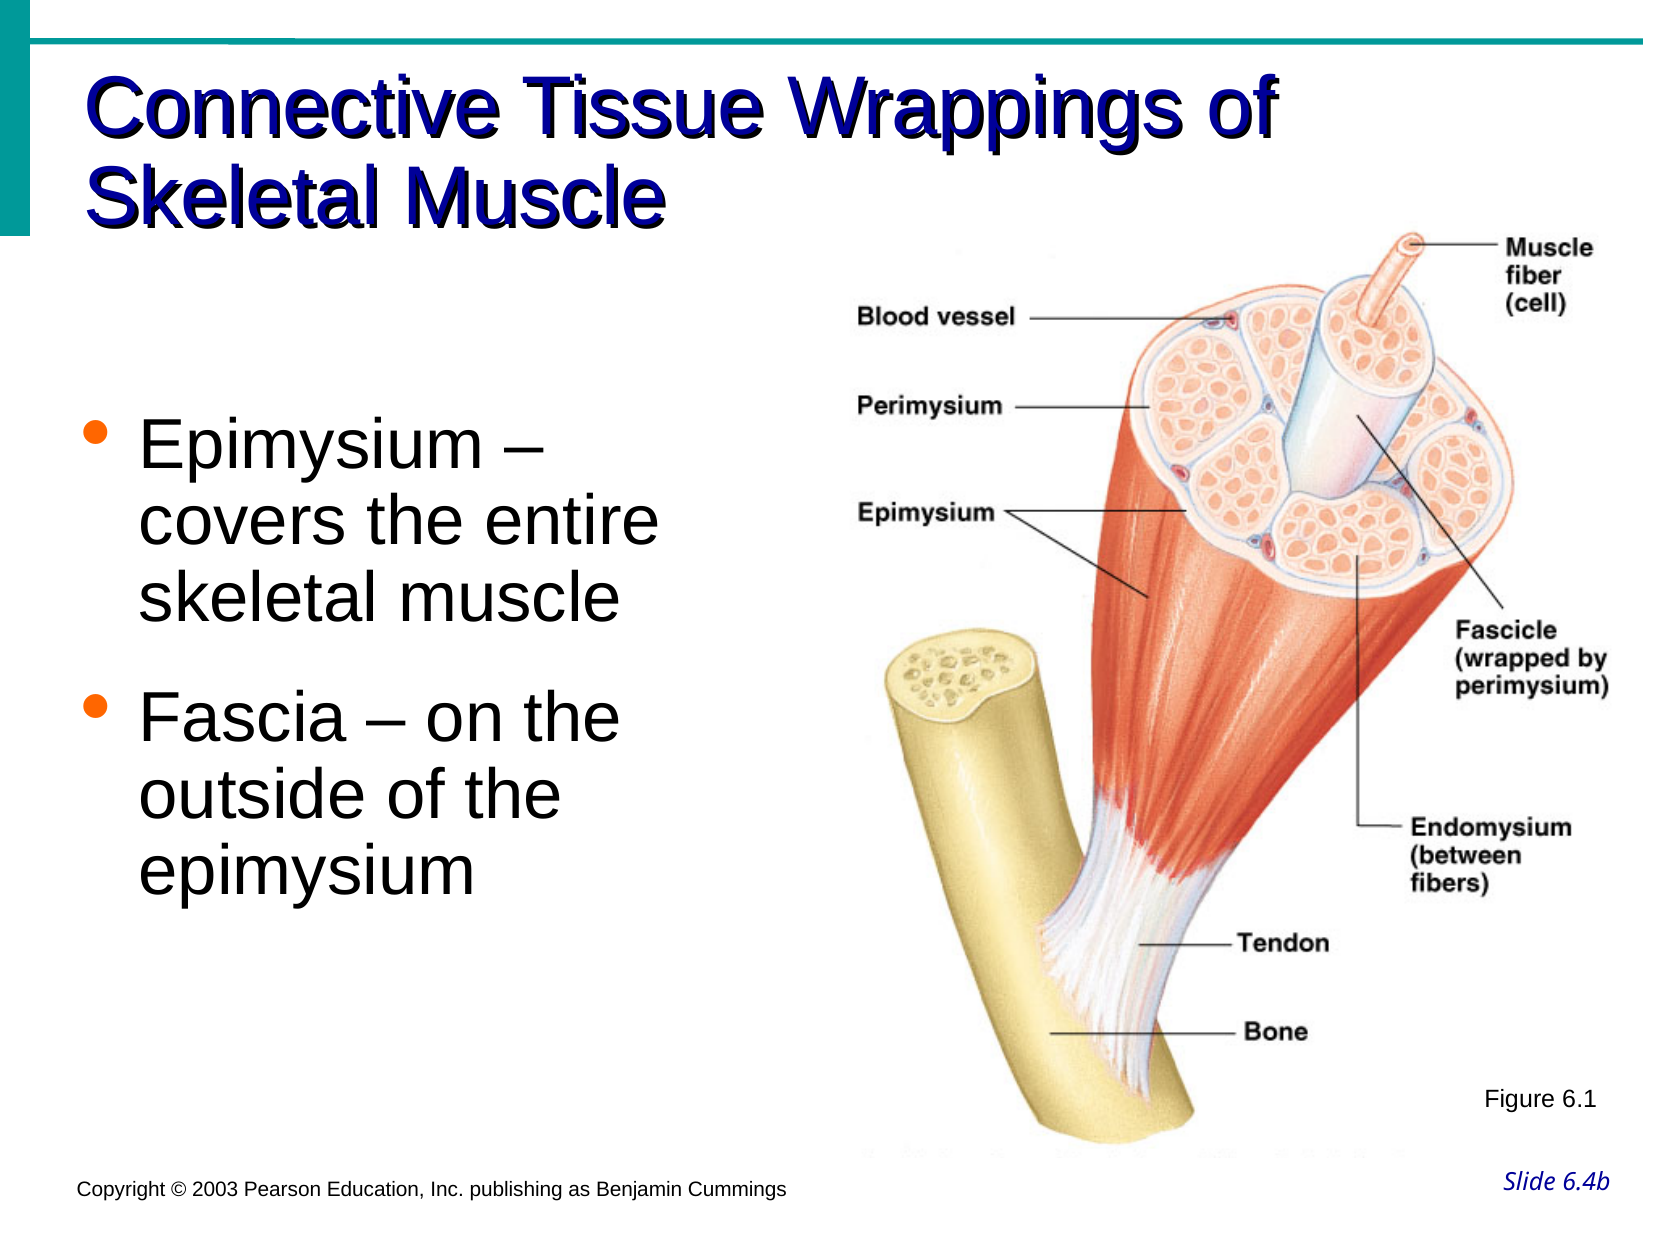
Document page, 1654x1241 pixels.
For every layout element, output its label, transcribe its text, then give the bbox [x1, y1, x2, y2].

text_box Copyright © 2003 Pearson Education, Inc. publishing as Benjamin Cummings [61, 1168, 802, 1209]
text_box Epimysium – covers the entire skeletal muscle Fascia – on the outside of the epimysium [68, 399, 717, 918]
picture [849, 220, 1623, 1158]
text_box [0, 0, 28, 235]
title Slide 6.4b [1391, 1157, 1626, 1213]
text_box Figure 6.1 [1357, 1074, 1613, 1121]
list Connective Tissue Wrappings of Skeletal Muscle [68, 55, 1585, 271]
